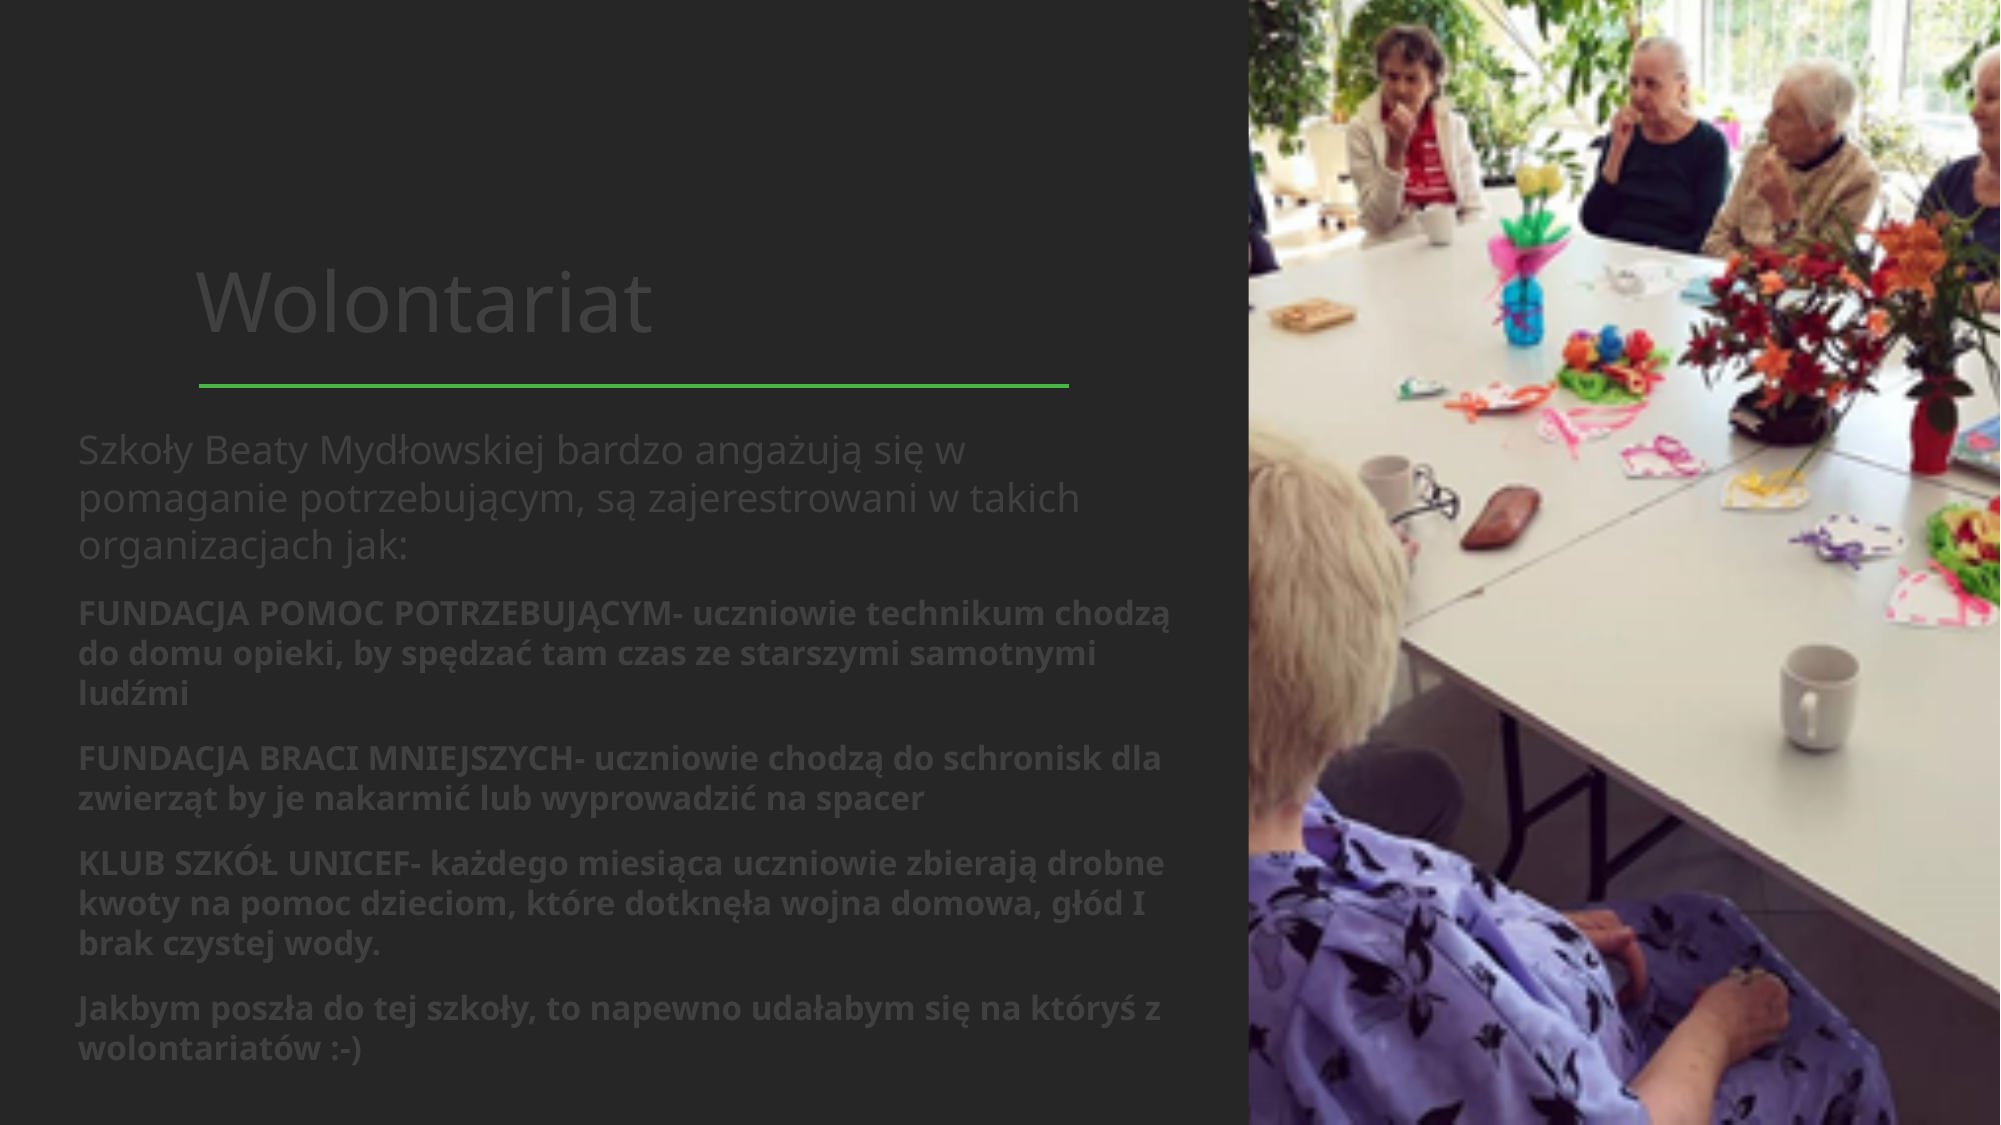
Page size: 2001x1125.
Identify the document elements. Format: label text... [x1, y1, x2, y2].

list Szkoły Beaty Mydłowskiej bardzo angażują się w pomaganie potrzebującym, są zajerestrowani w takich organizacjach jak: FUNDACJA POMOC POTRZEBUJĄCYM- uczniowie technikum chodzą do domu opieki, by spędzać tam czas ze starszymi samotnymi ludźmi FUNDACJA BRACI MNIEJSZYCH- uczniowie chodzą do schronisk dla zwierząt by je nakarmić lub wyprowadzić na spacer KLUB SZKÓŁ UNICEF- każdego miesiąca uczniowie zbierają drobne kwoty na pomoc dzieciom, które dotknęła wojna domowa, głód I brak czystej wody. Jakbym poszła do tej szkoły, to napewno udałabym się na któryś z wolontariatów :-) [62, 417, 1183, 1078]
picture [1248, 0, 2000, 1125]
text_box [0, 0, 1248, 1125]
title Wolontariat [180, 84, 1161, 359]
